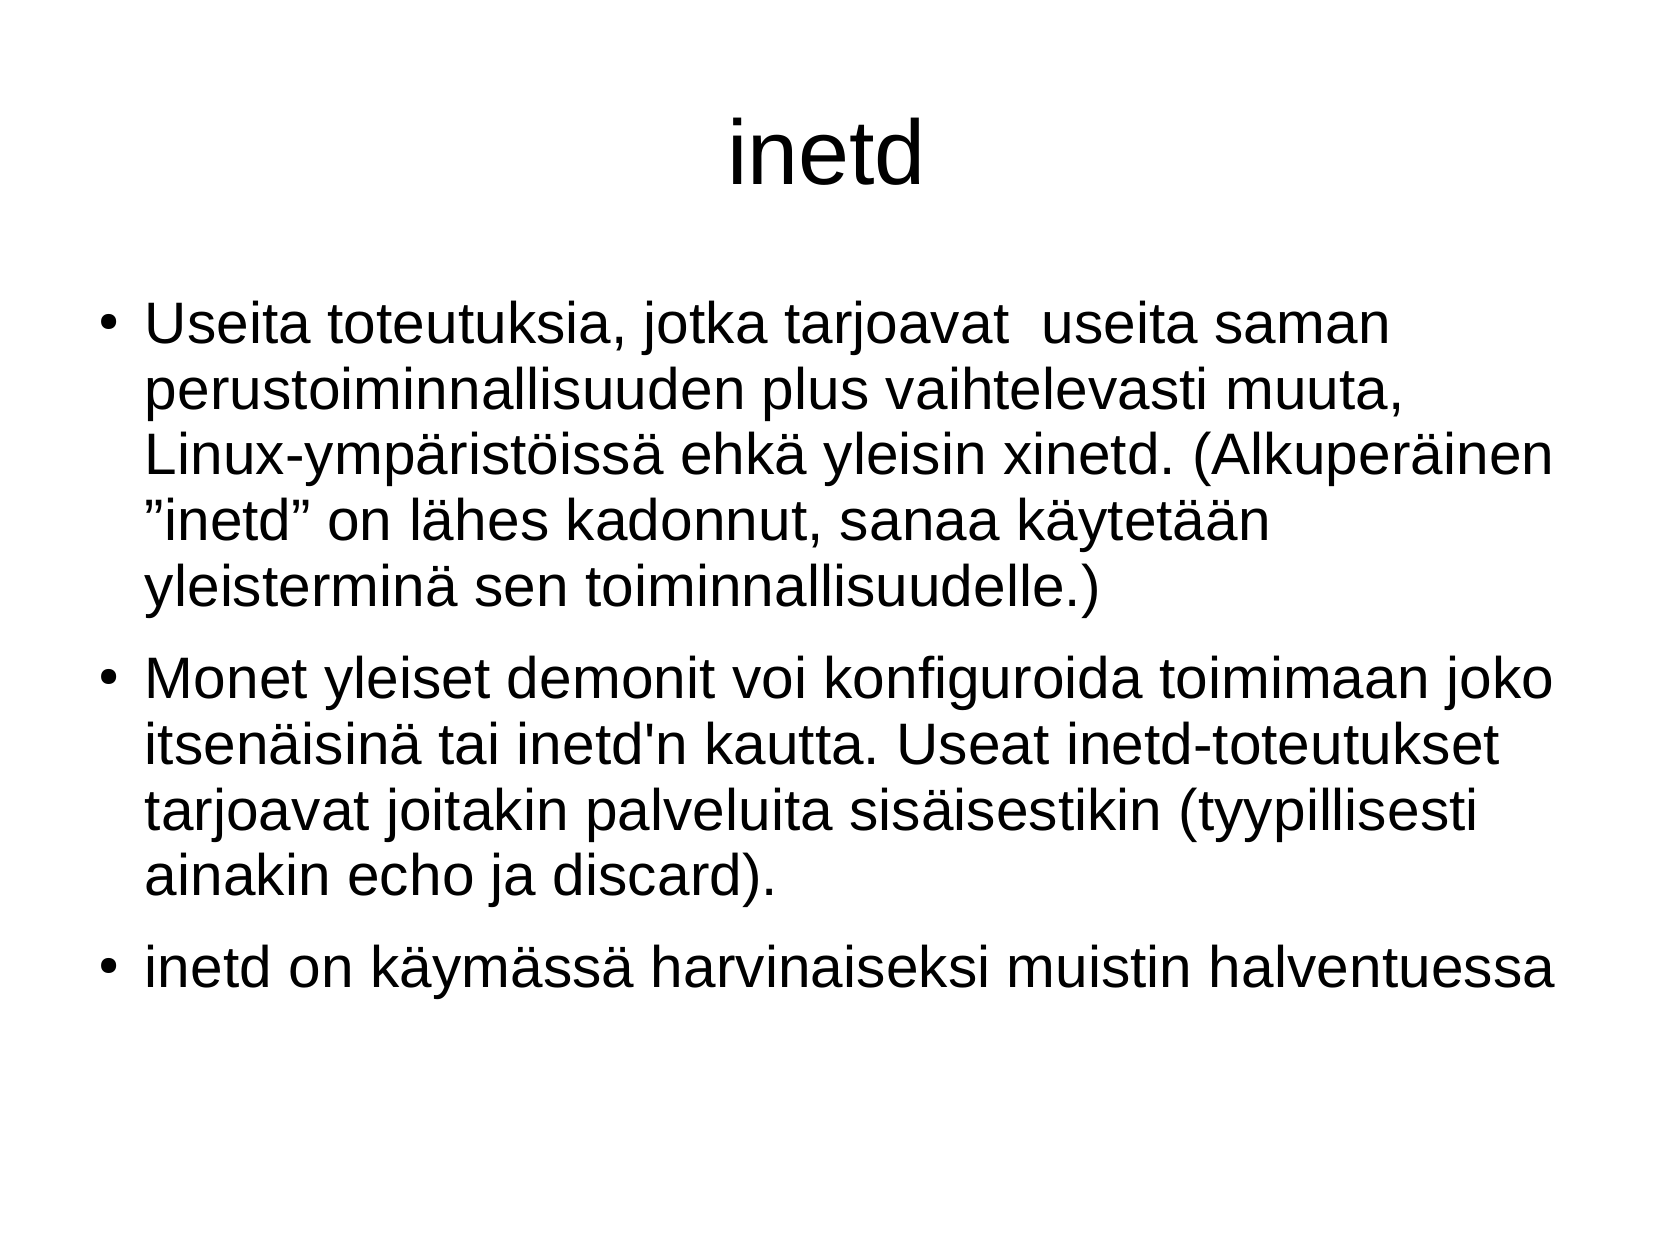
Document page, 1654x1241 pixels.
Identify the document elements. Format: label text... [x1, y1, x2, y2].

title inetd [82, 49, 1571, 257]
list Useita toteutuksia, jotka tarjoavat useita saman perustoiminnallisuuden plus vaihtelevasti muuta, Linux-ympäristöissä ehkä yleisin xinetd. (Alkuperäinen ”inetd” on lähes kadonnut, sanaa käytetään yleisterminä sen toiminnallisuudelle.) Monet yleiset demonit voi konfiguroida toimimaan joko itsenäisinä tai inetd'n kautta. Useat inetd-toteutukset tarjoavat joitakin palveluita sisäisestikin (tyypillisesti ainakin echo ja discard). inetd on käymässä harvinaiseksi muistin halventuessa [82, 290, 1571, 1010]
